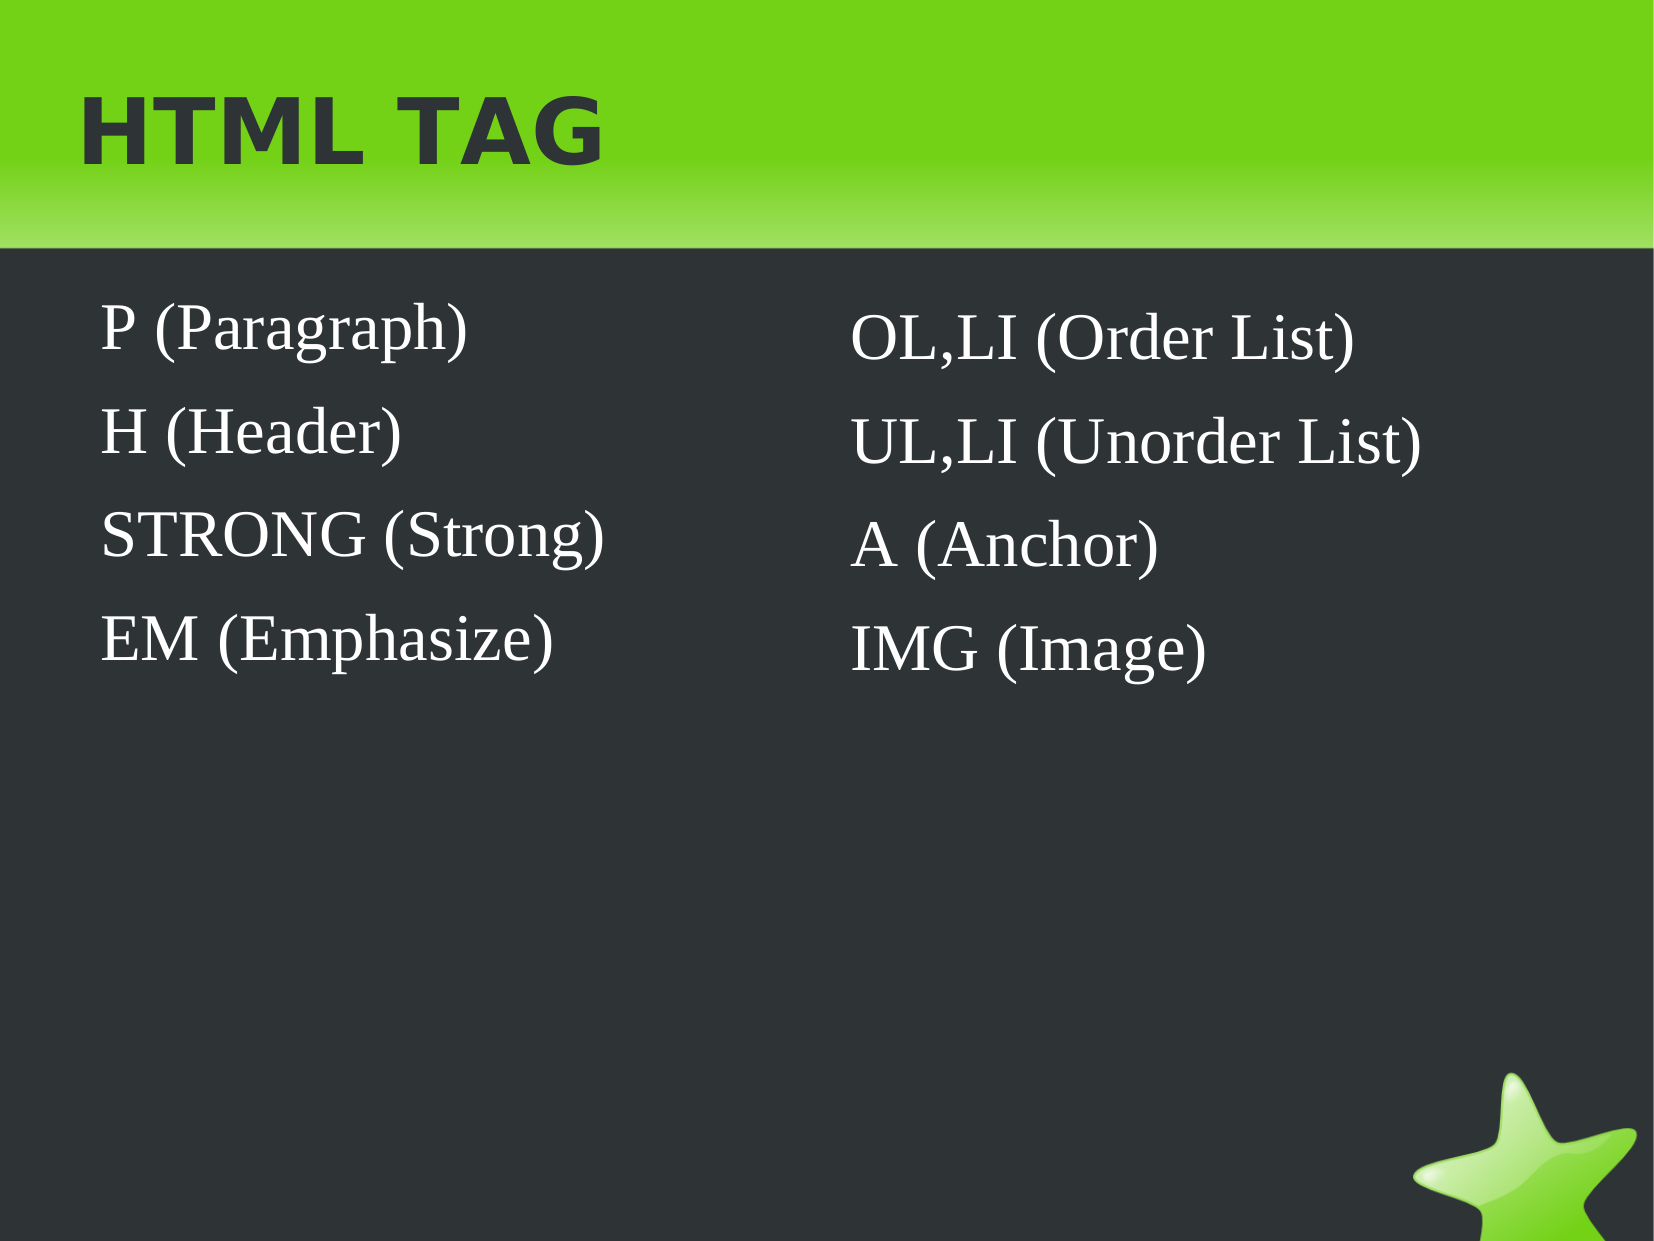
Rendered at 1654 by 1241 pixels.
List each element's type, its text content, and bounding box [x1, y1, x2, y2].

list OL,LI (Order List) UL,LI (Unorder List) A (Anchor) IMG (Image) [832, 300, 1538, 1104]
list P (Paragraph) H (Header) STRONG (Strong) EM (Emphasize) [82, 290, 788, 1094]
title HTML TAG [76, 36, 1565, 229]
picture [0, 0, 1654, 1241]
